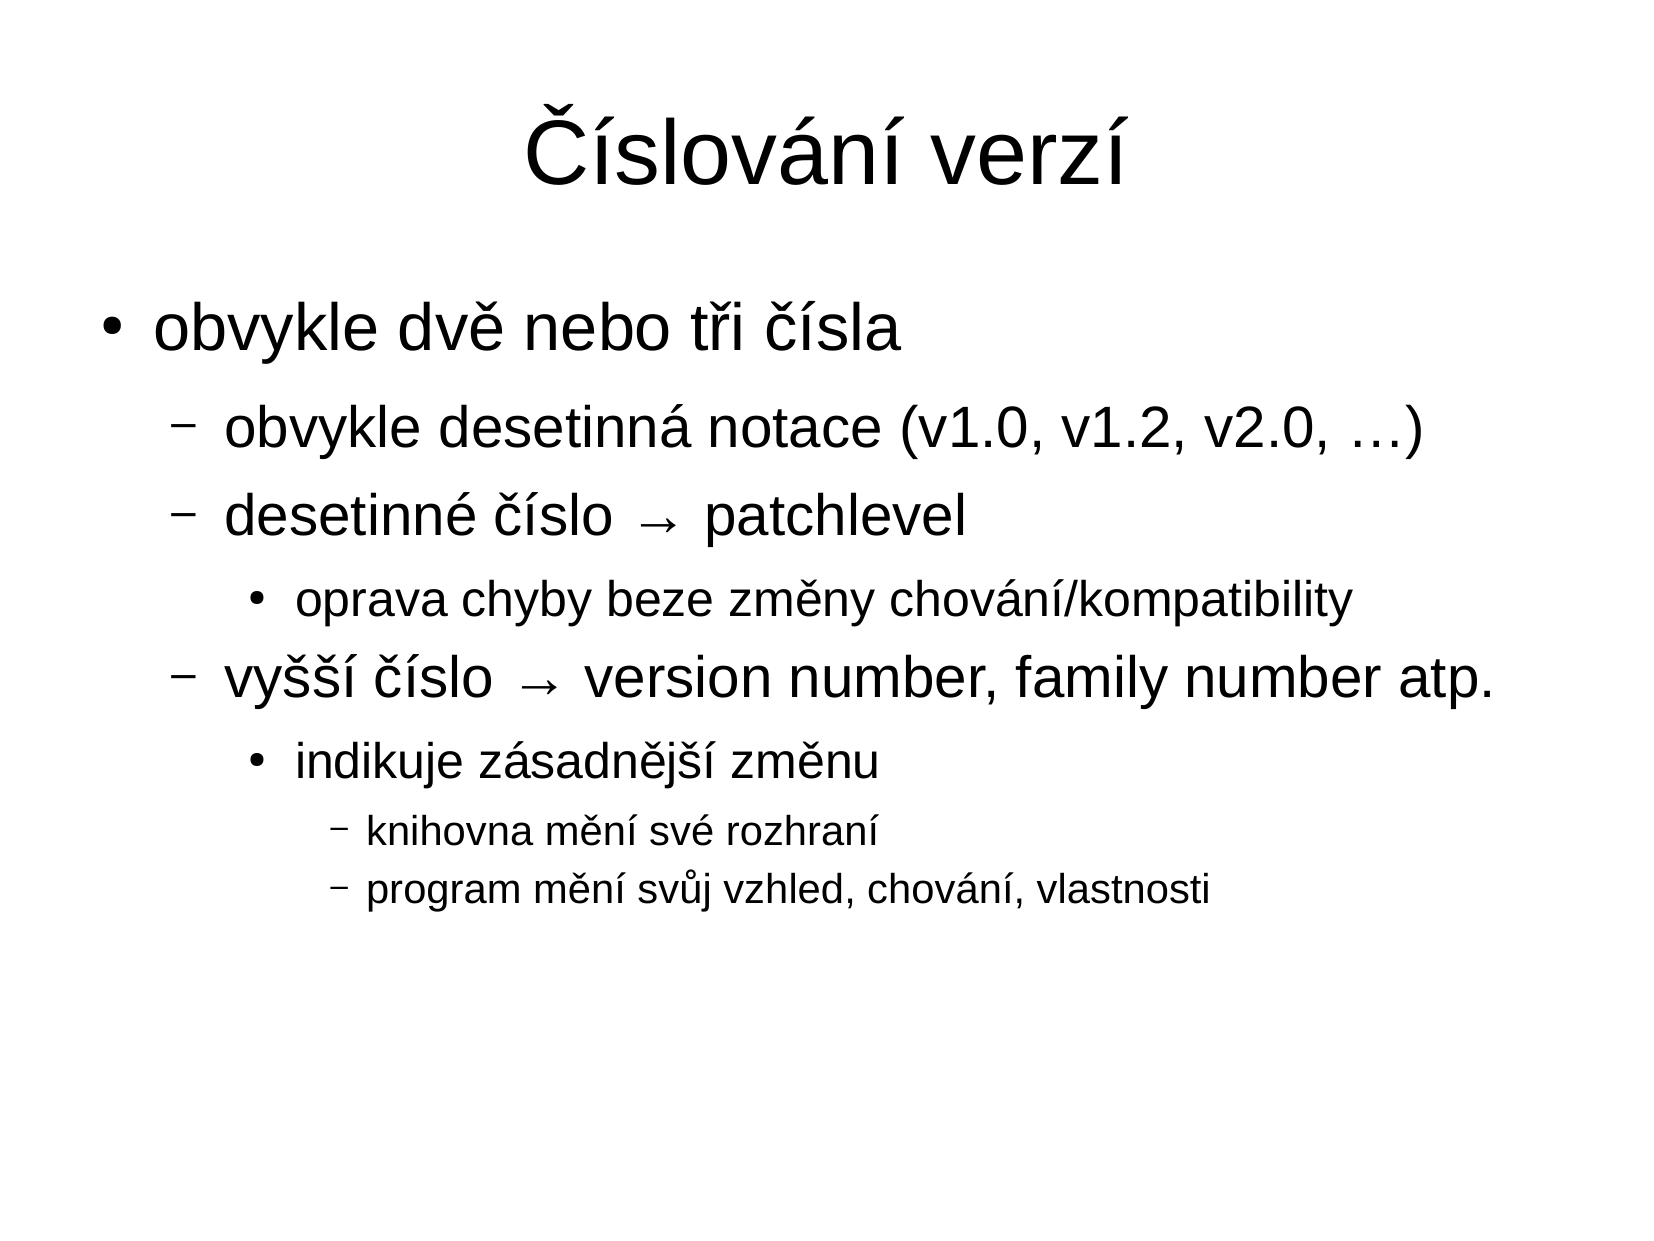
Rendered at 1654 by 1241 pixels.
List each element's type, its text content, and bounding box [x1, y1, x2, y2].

list obvykle dvě nebo tři čísla obvykle desetinná notace (v1.0, v1.2, v2.0, …) desetinné číslo → patchlevel oprava chyby beze změny chování/kompatibility vyšší číslo → version number, family number atp. indikuje zásadnější změnu knihovna mění své rozhraní program mění svůj vzhled, chování, vlastnosti [82, 290, 1538, 1010]
title Číslování verzí [82, 49, 1571, 257]
